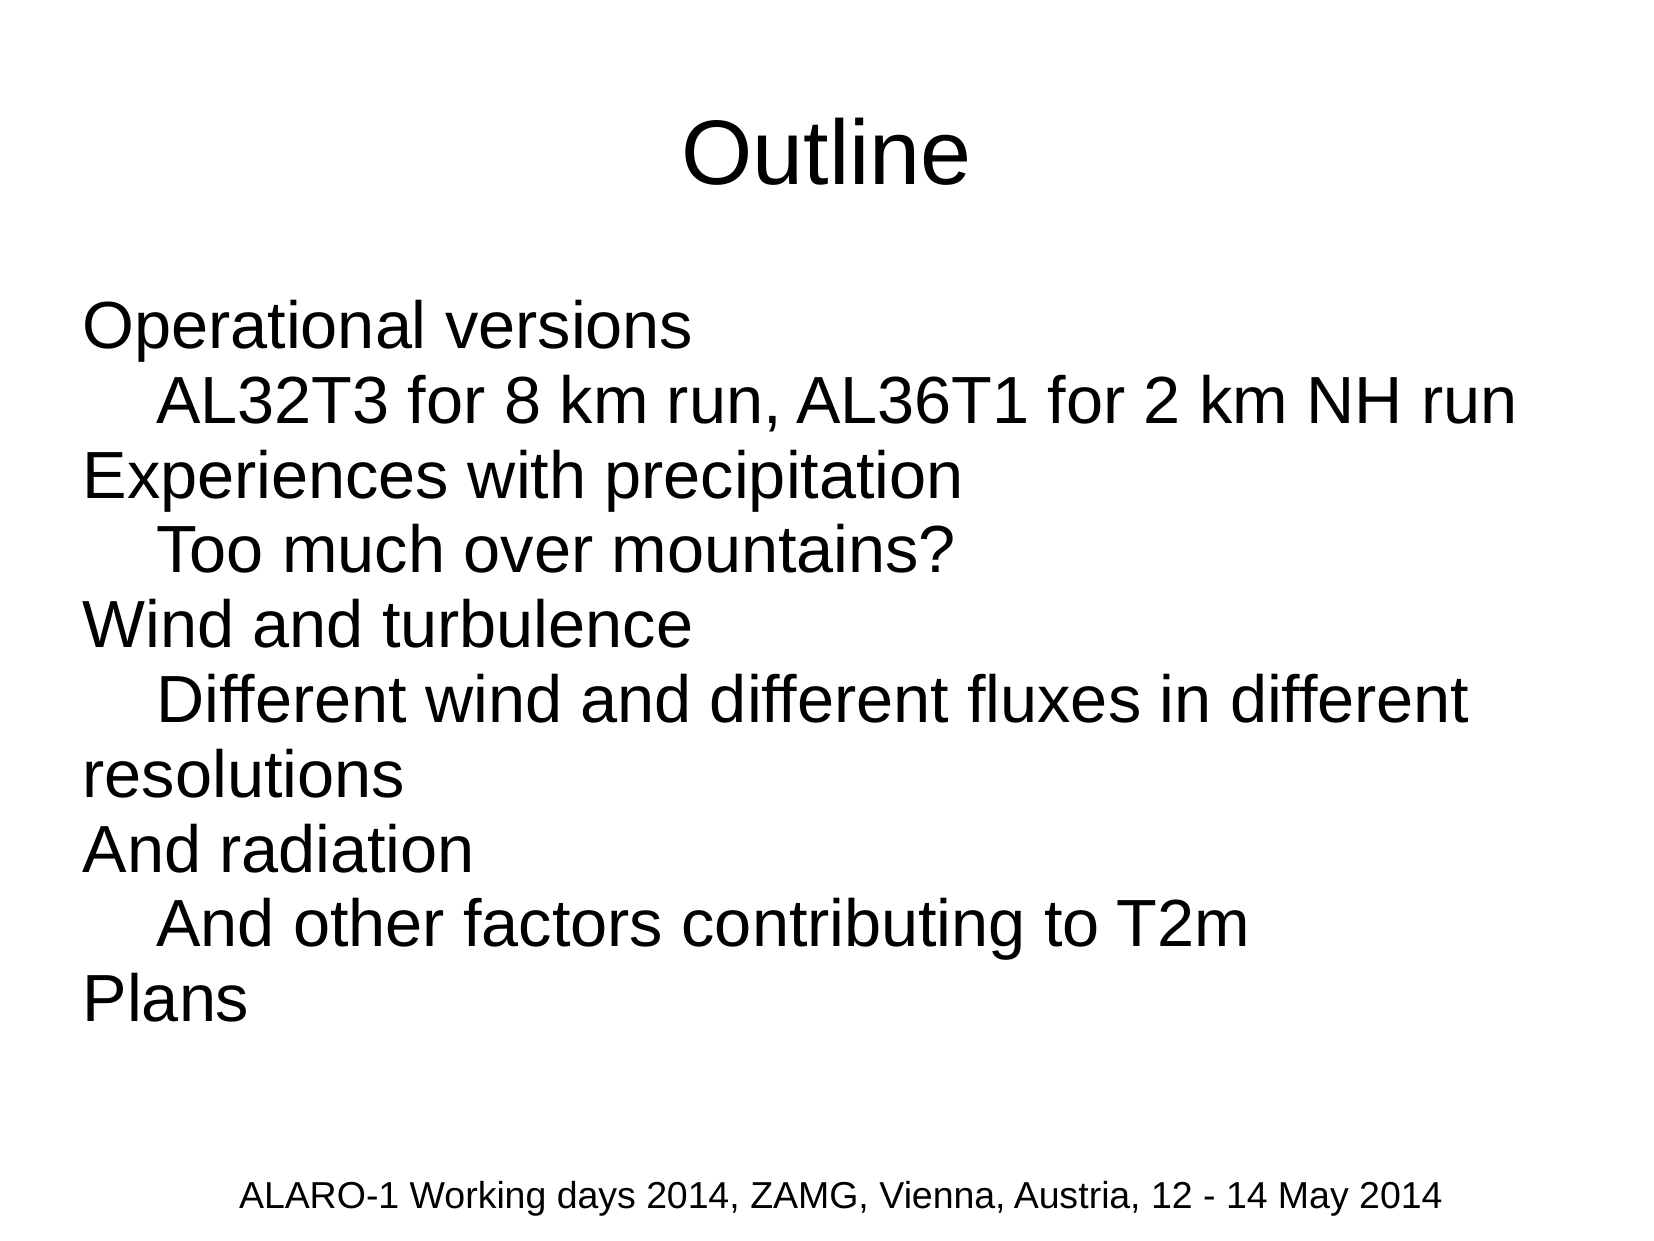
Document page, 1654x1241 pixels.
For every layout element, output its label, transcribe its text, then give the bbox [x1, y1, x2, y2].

subtitle Operational versions AL32T3 for 8 km run, AL36T1 for 2 km NH run Experiences with precipitation Too much over mountains? Wind and turbulence Different wind and different fluxes in different resolutions And radiation And other factors contributing to T2m Plans [82, 288, 1571, 1111]
title Outline [82, 49, 1571, 257]
text_box ALARO-1 Working days 2014, ZAMG, Vienna, Austria, 12 - 14 May 2014 [224, 1167, 1467, 1225]
